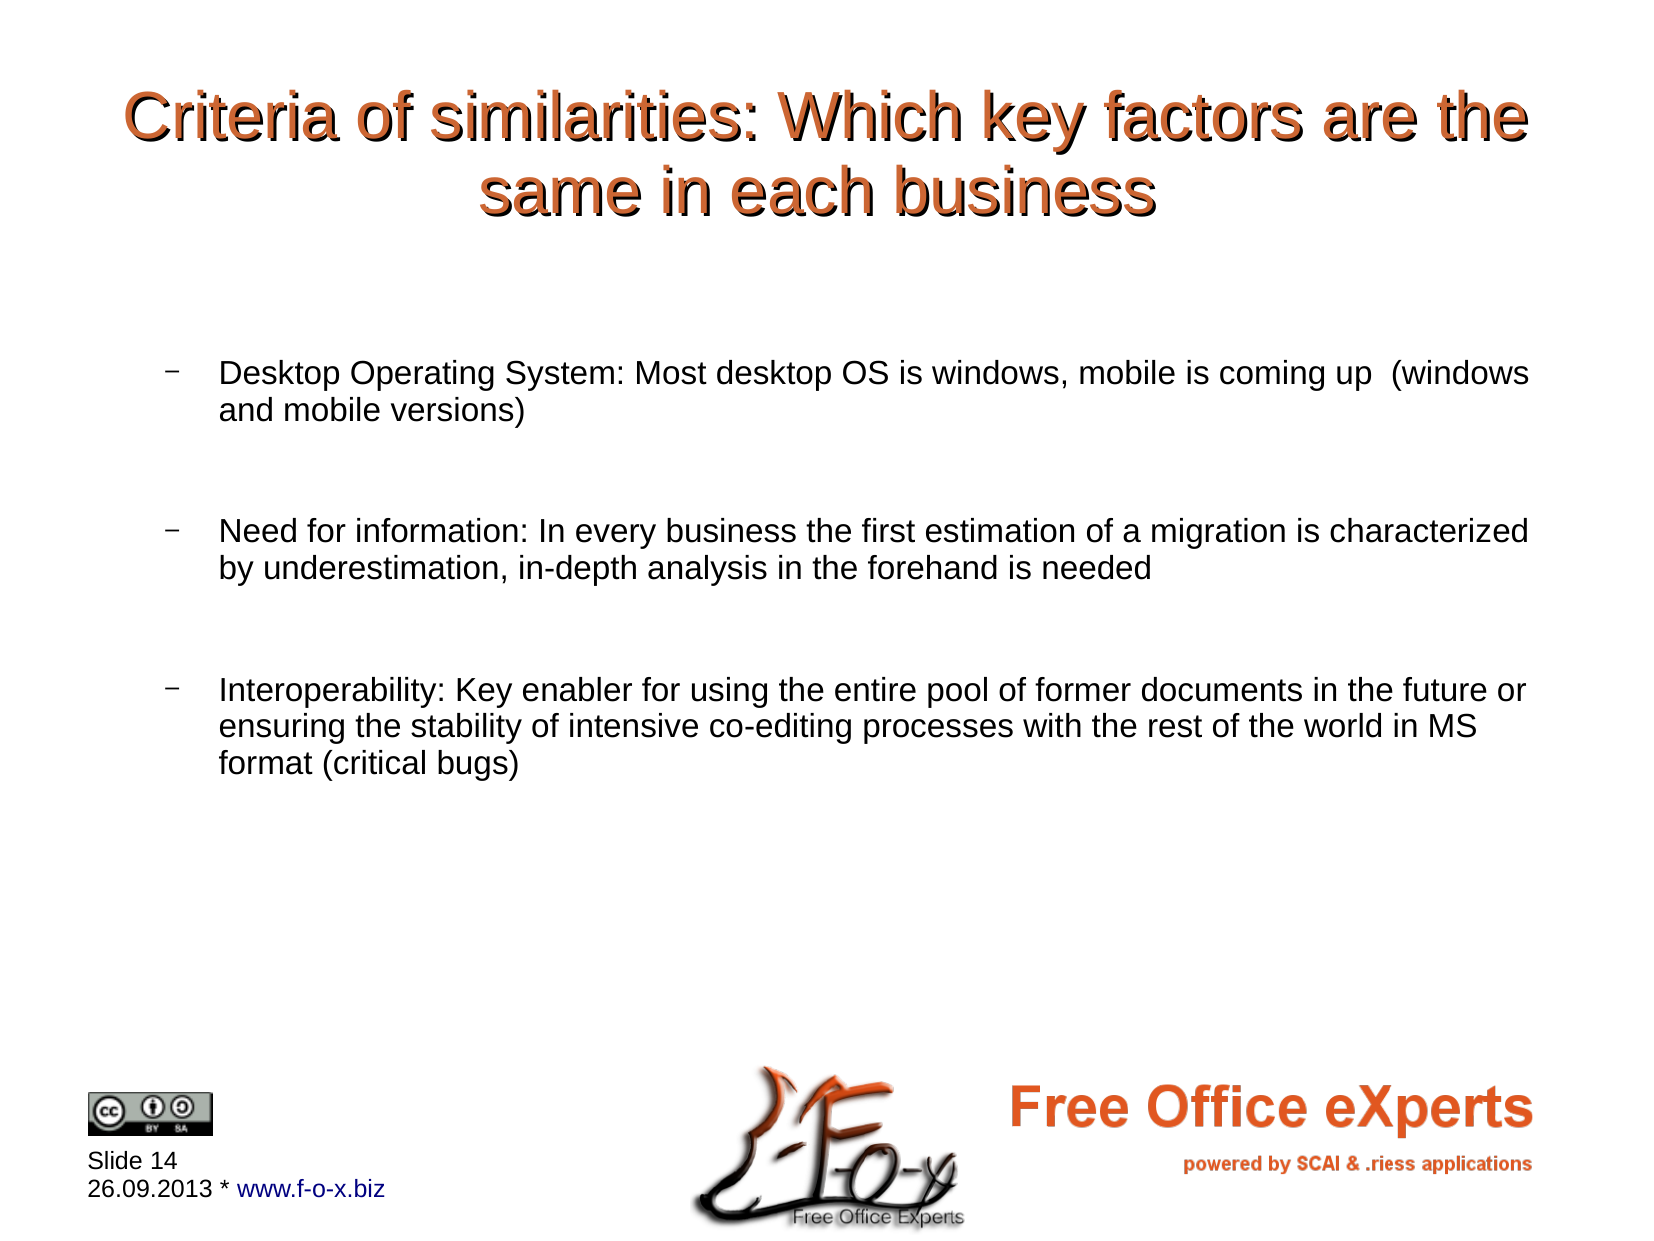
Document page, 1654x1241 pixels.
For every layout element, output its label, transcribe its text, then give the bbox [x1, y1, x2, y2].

title Criteria of similarities: Which key factors are the same in each business [82, 49, 1571, 257]
list Desktop Operating System: Most desktop OS is windows, mobile is coming up (windows and mobile versions) Need for information: In every business the first estimation of a migration is characterized by underestimation, in-depth analysis in the forehand is needed Interoperability: Key enabler for using the entire pool of former documents in the future or ensuring the stability of intensive co-editing processes with the rest of the world in MS format (critical bugs) [76, 354, 1565, 921]
picture [88, 1092, 213, 1136]
picture [690, 1052, 1565, 1236]
